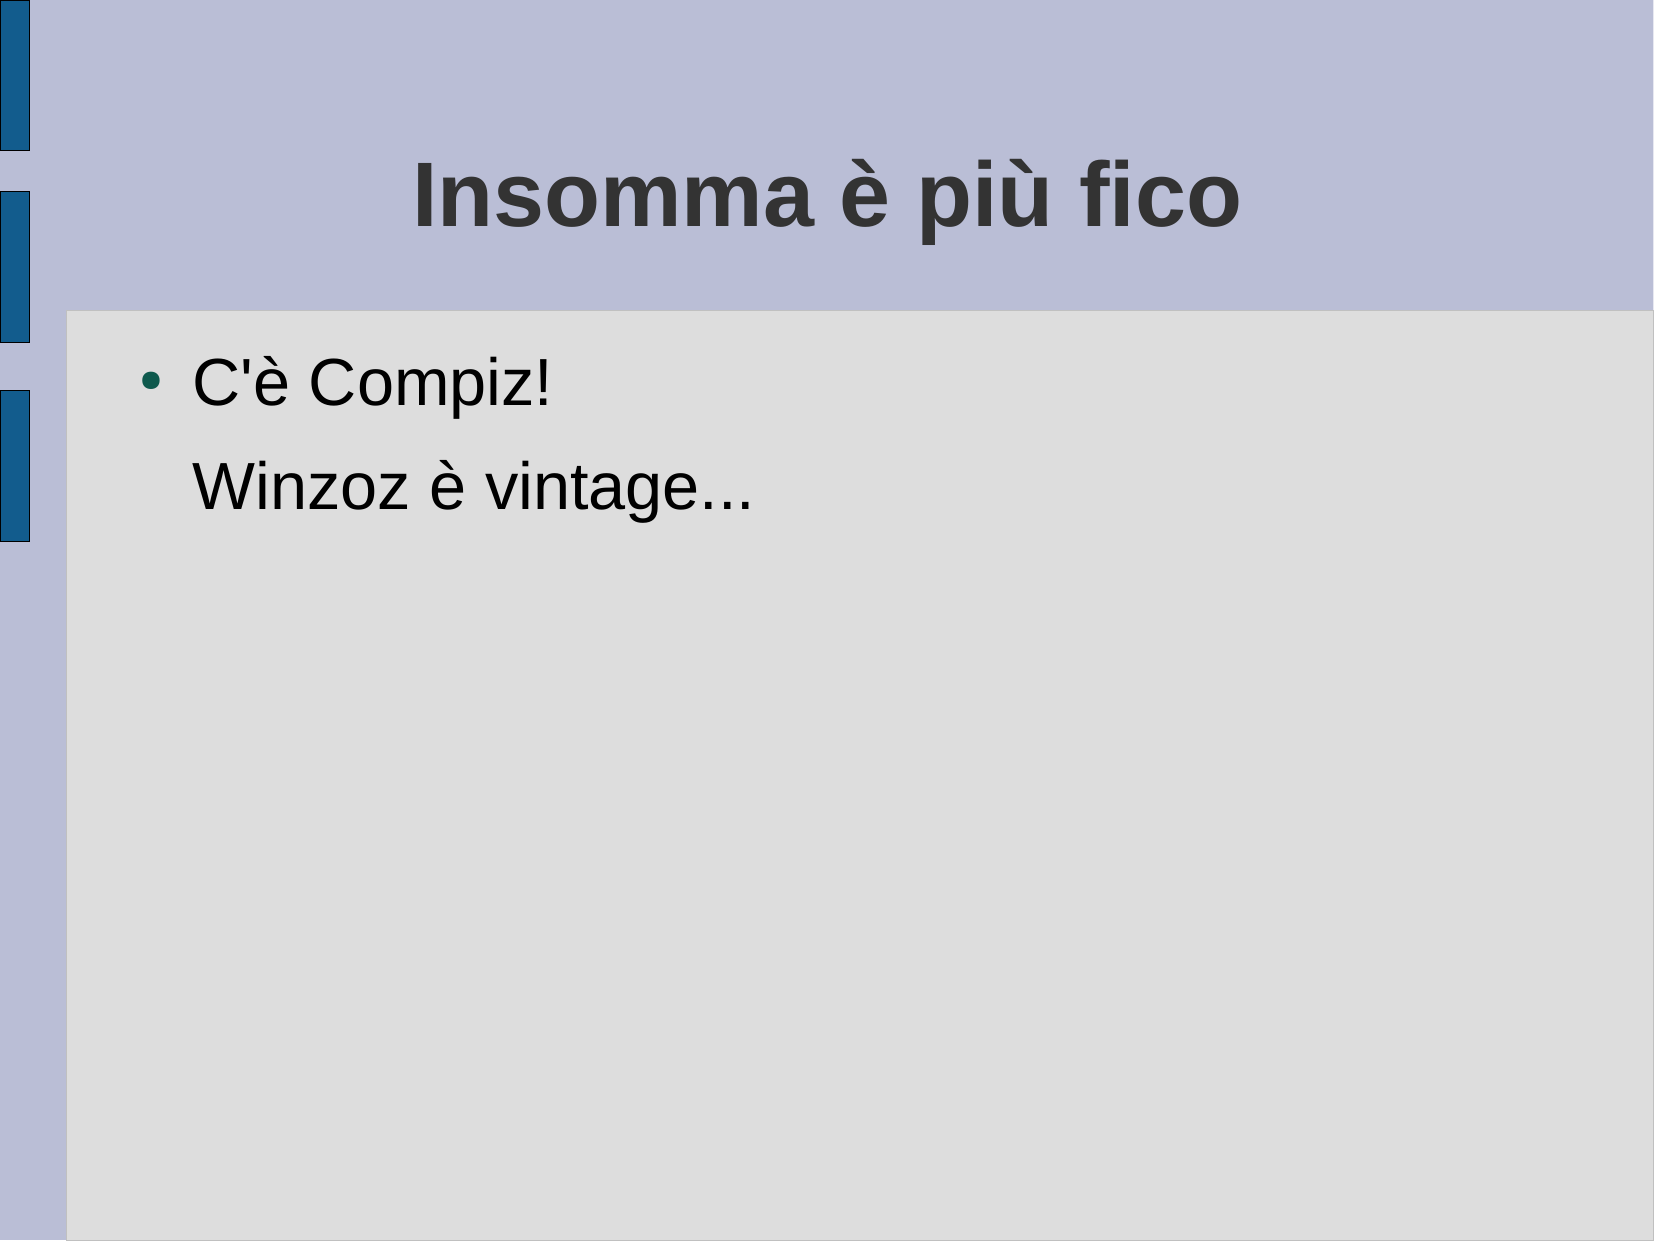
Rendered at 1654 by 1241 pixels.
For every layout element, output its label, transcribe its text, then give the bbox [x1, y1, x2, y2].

title Insomma è più fico [121, 91, 1534, 299]
list C'è Compiz! Winzoz è vintage... [121, 344, 1534, 1164]
